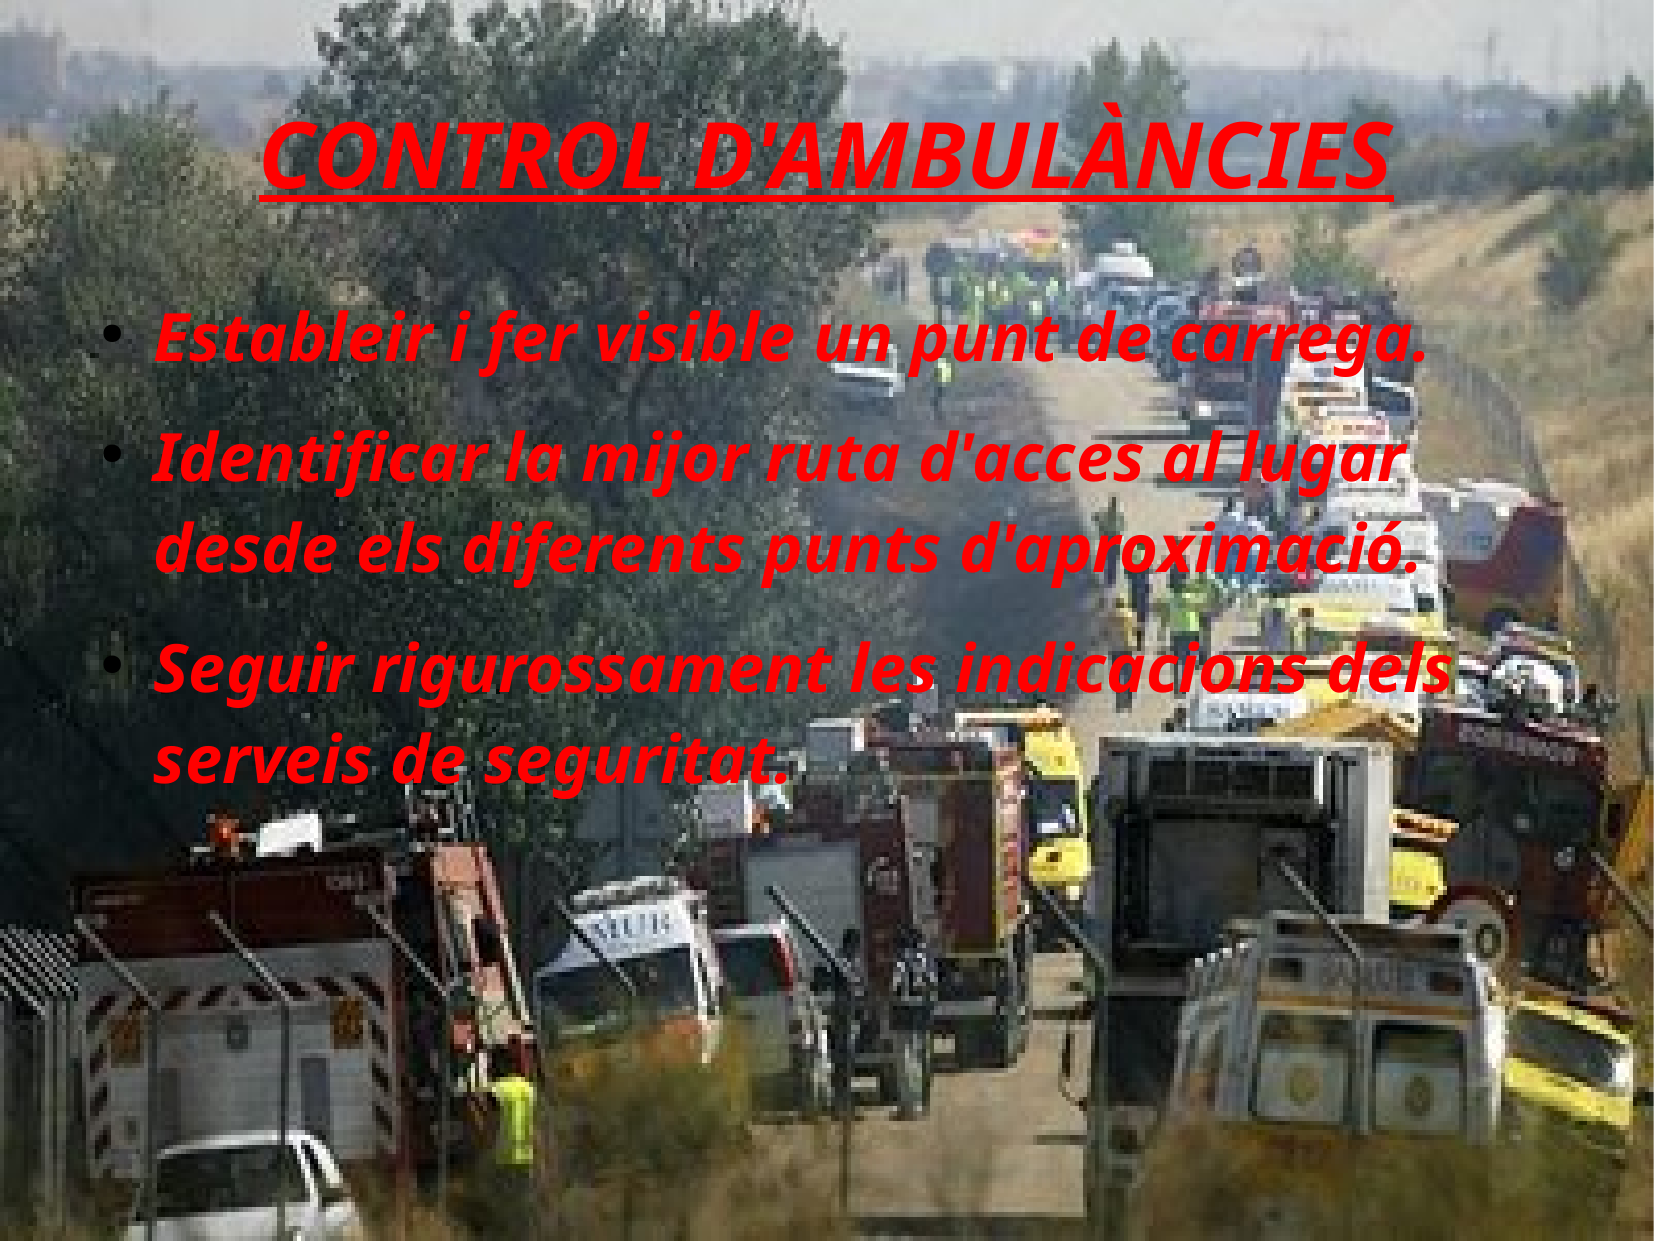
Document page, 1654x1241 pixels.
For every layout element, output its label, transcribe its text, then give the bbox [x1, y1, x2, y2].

list Estableir i fer visible un punt de carrega. Identificar la mijor ruta d'acces al lugar desde els diferents punts d'aproximació. Seguir rigurossament les indicacions dels serveis de seguritat. [82, 290, 1571, 1109]
title CONTROL D'AMBULÀNCIES [82, 49, 1571, 257]
picture [0, 0, 1654, 1241]
